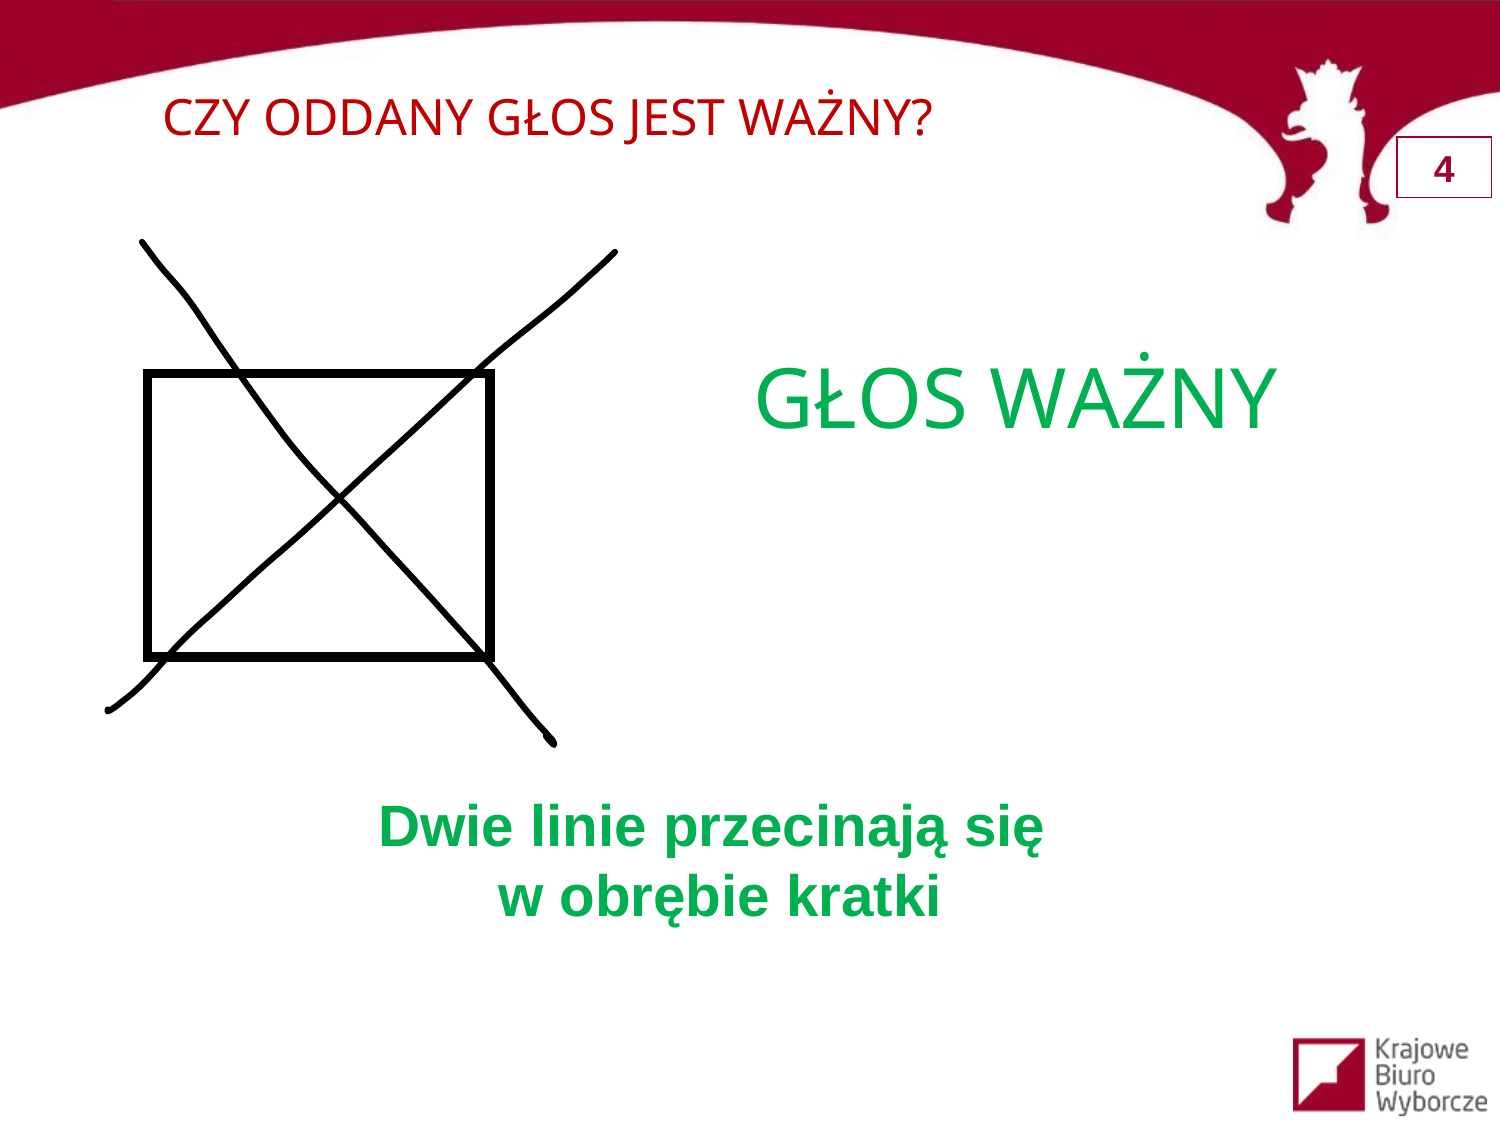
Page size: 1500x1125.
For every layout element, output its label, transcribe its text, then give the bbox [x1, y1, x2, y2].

text_box CZY ODDANY GŁOS JEST WAŻNY? [147, 78, 1164, 154]
text_box GŁOS WAŻNY [714, 338, 1317, 454]
picture [0, 0, 1500, 751]
picture [1293, 1035, 1489, 1118]
text_box Dwie linie przecinają się w obrębie kratki [29, 780, 1412, 937]
